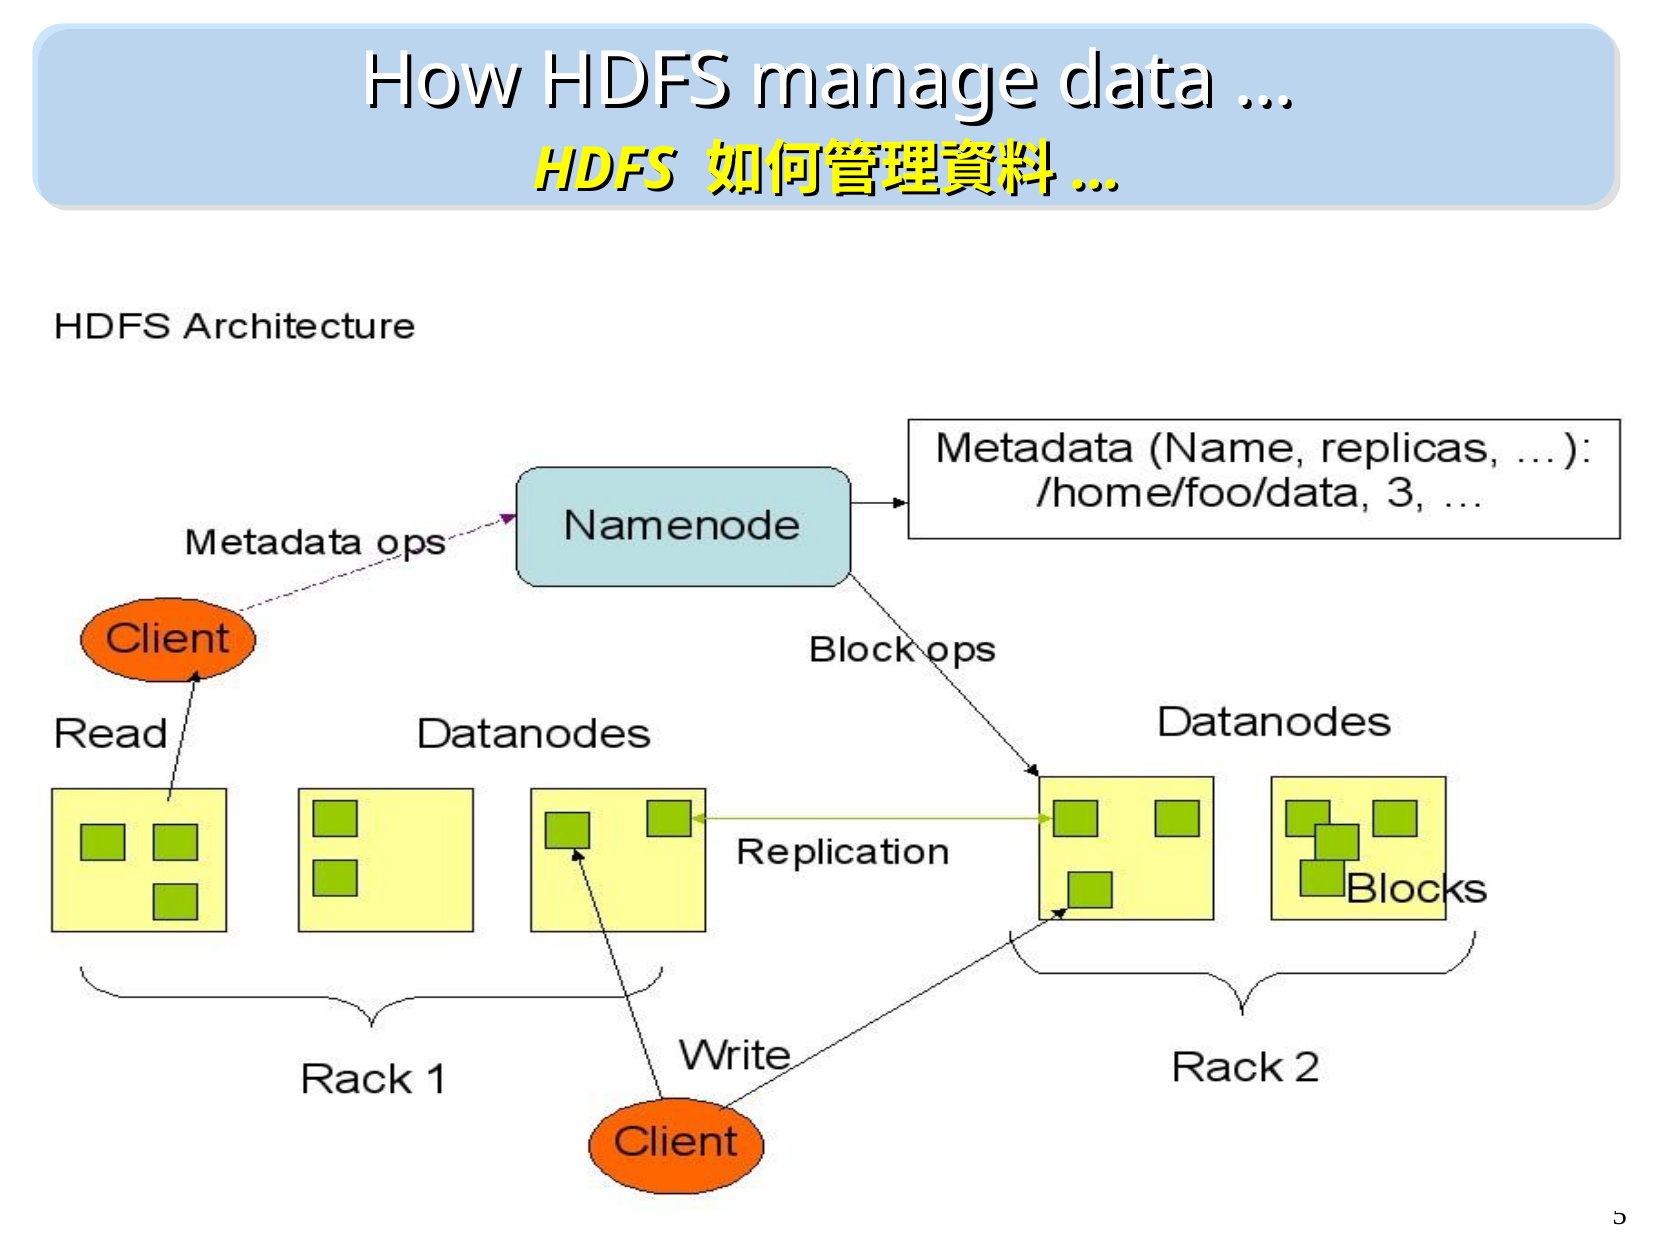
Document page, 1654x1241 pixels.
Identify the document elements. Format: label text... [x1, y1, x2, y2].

title How HDFS manage data ... HDFS 如何管理資料... [123, 24, 1530, 208]
text_box [32, 23, 1615, 206]
picture [37, 236, 1625, 1211]
